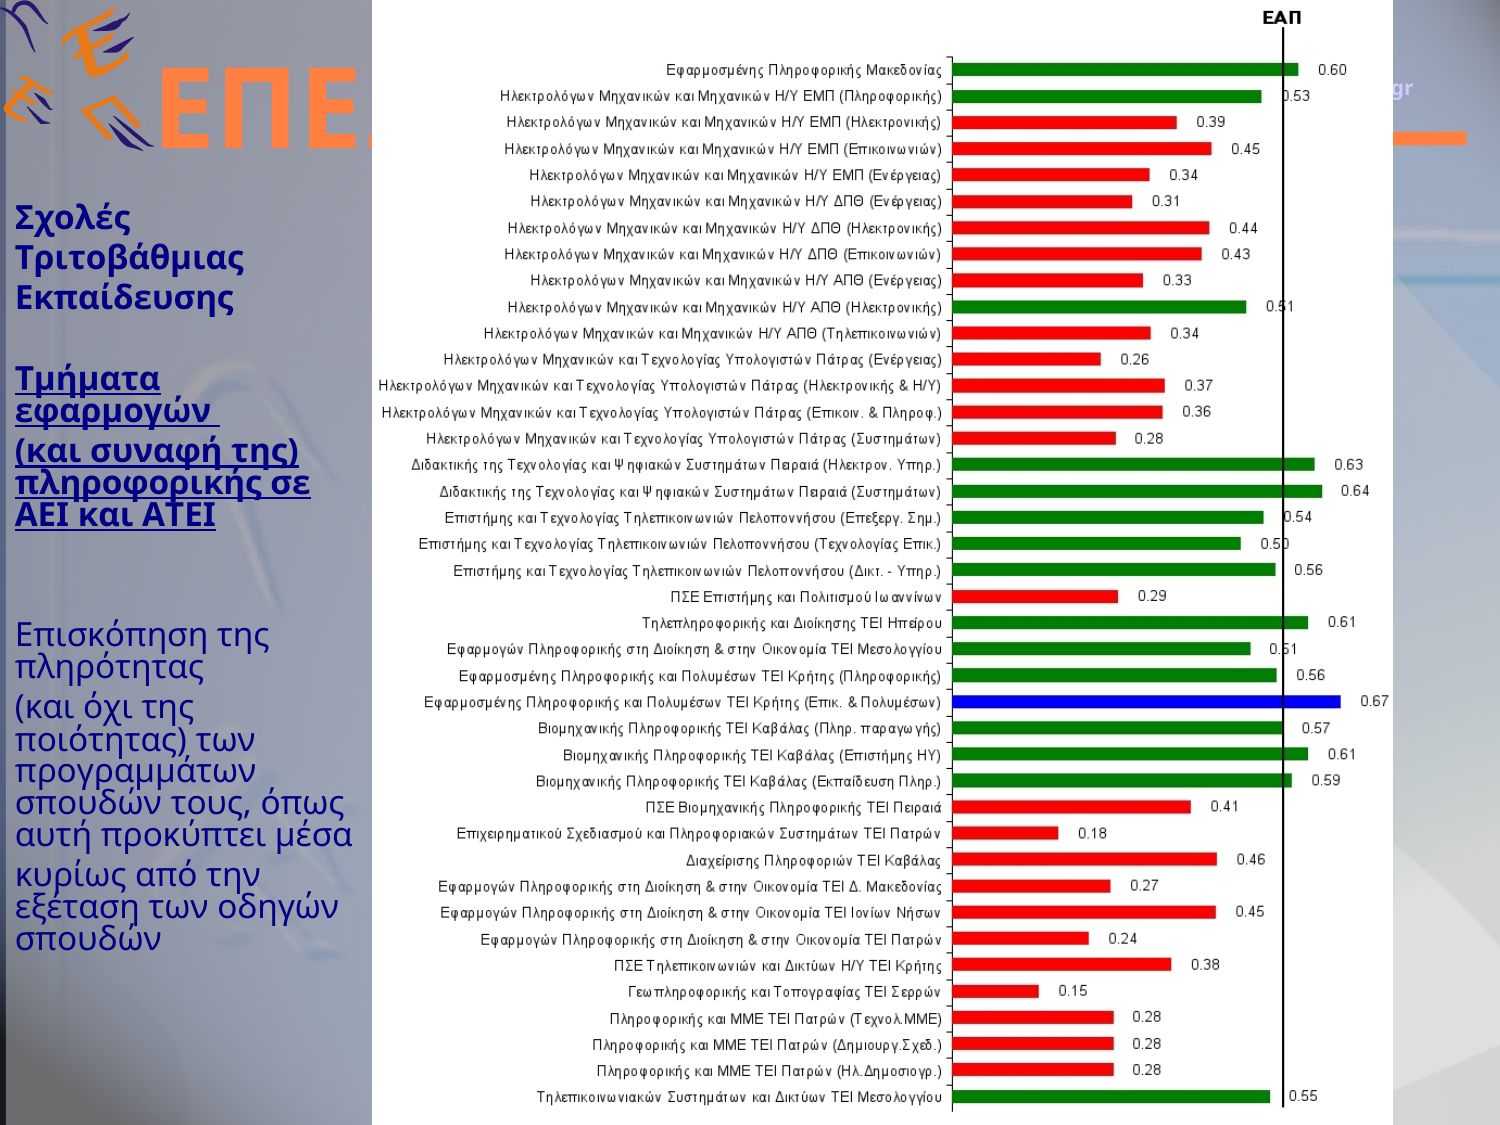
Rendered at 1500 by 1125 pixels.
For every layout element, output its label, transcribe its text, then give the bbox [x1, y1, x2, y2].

text_box Σχολές Τριτοβάθμιας Εκπαίδευσης Τμήματα εφαρμογών (και συναφή της) πληροφορικής σε ΑΕΙ και ΑΤΕΙ Επισκόπηση της πληρότητας (και όχι της ποιότητας) των προγραμμάτων σπουδών τους, όπως αυτή προκύπτει μέσα κυρίως από την εξέταση των οδηγών σπουδών [0, 196, 373, 1013]
picture [372, 0, 1393, 1125]
